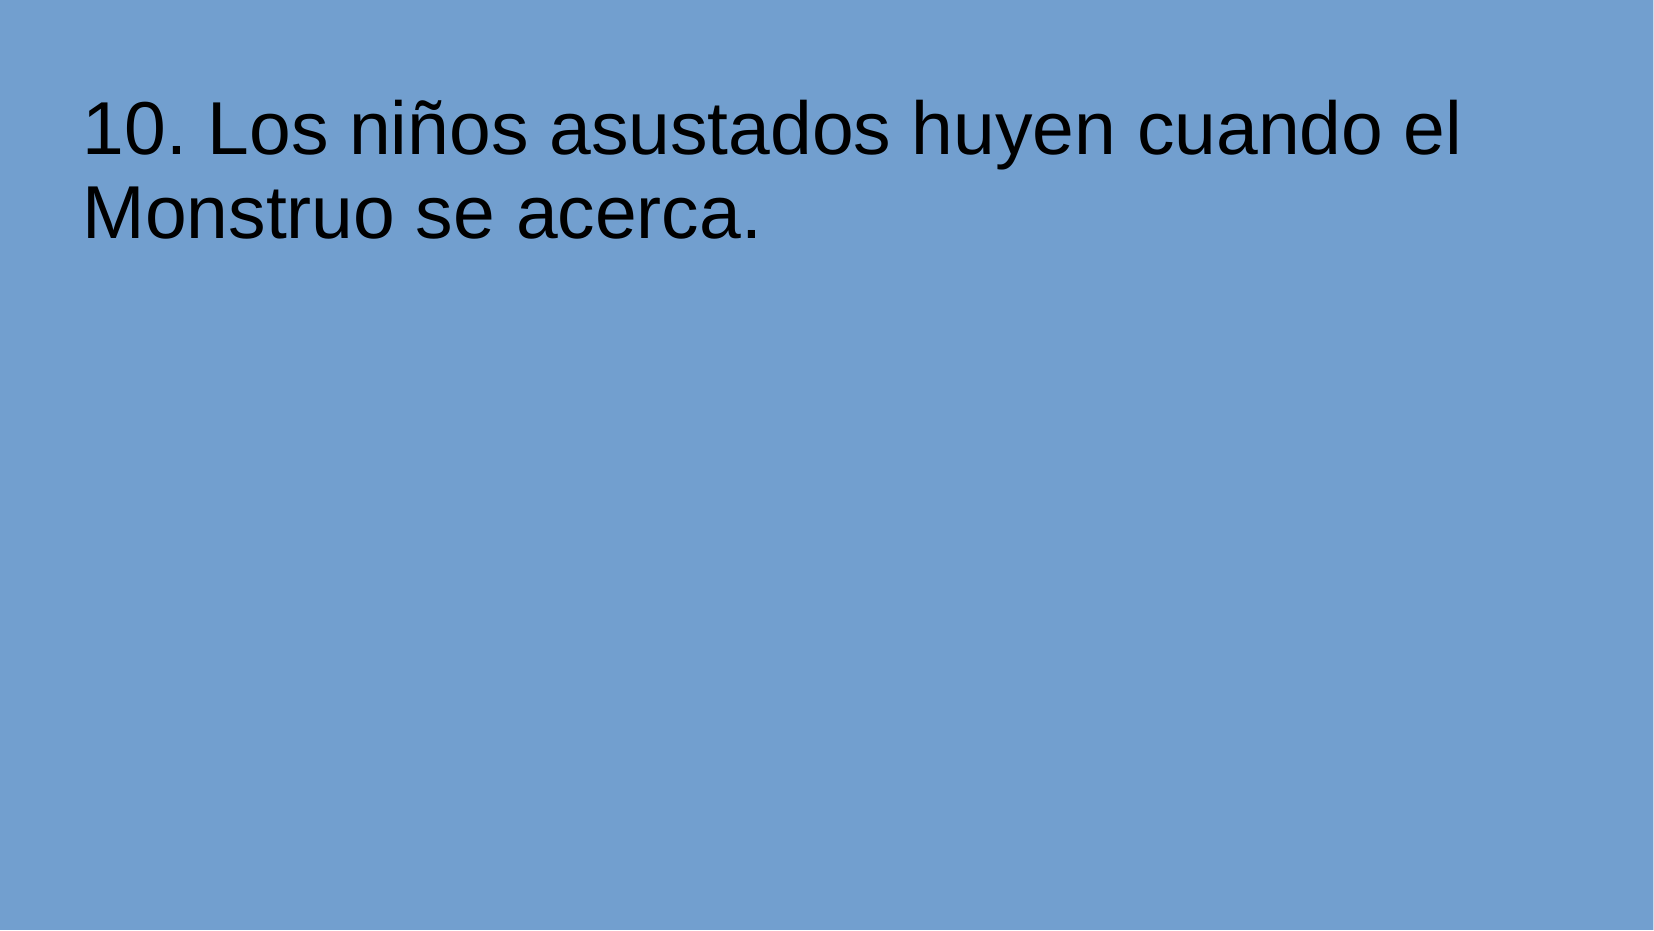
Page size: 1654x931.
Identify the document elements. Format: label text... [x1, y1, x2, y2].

list 10. Los niños asustados huyen cuando el Monstruo se acerca. [82, 86, 1571, 626]
